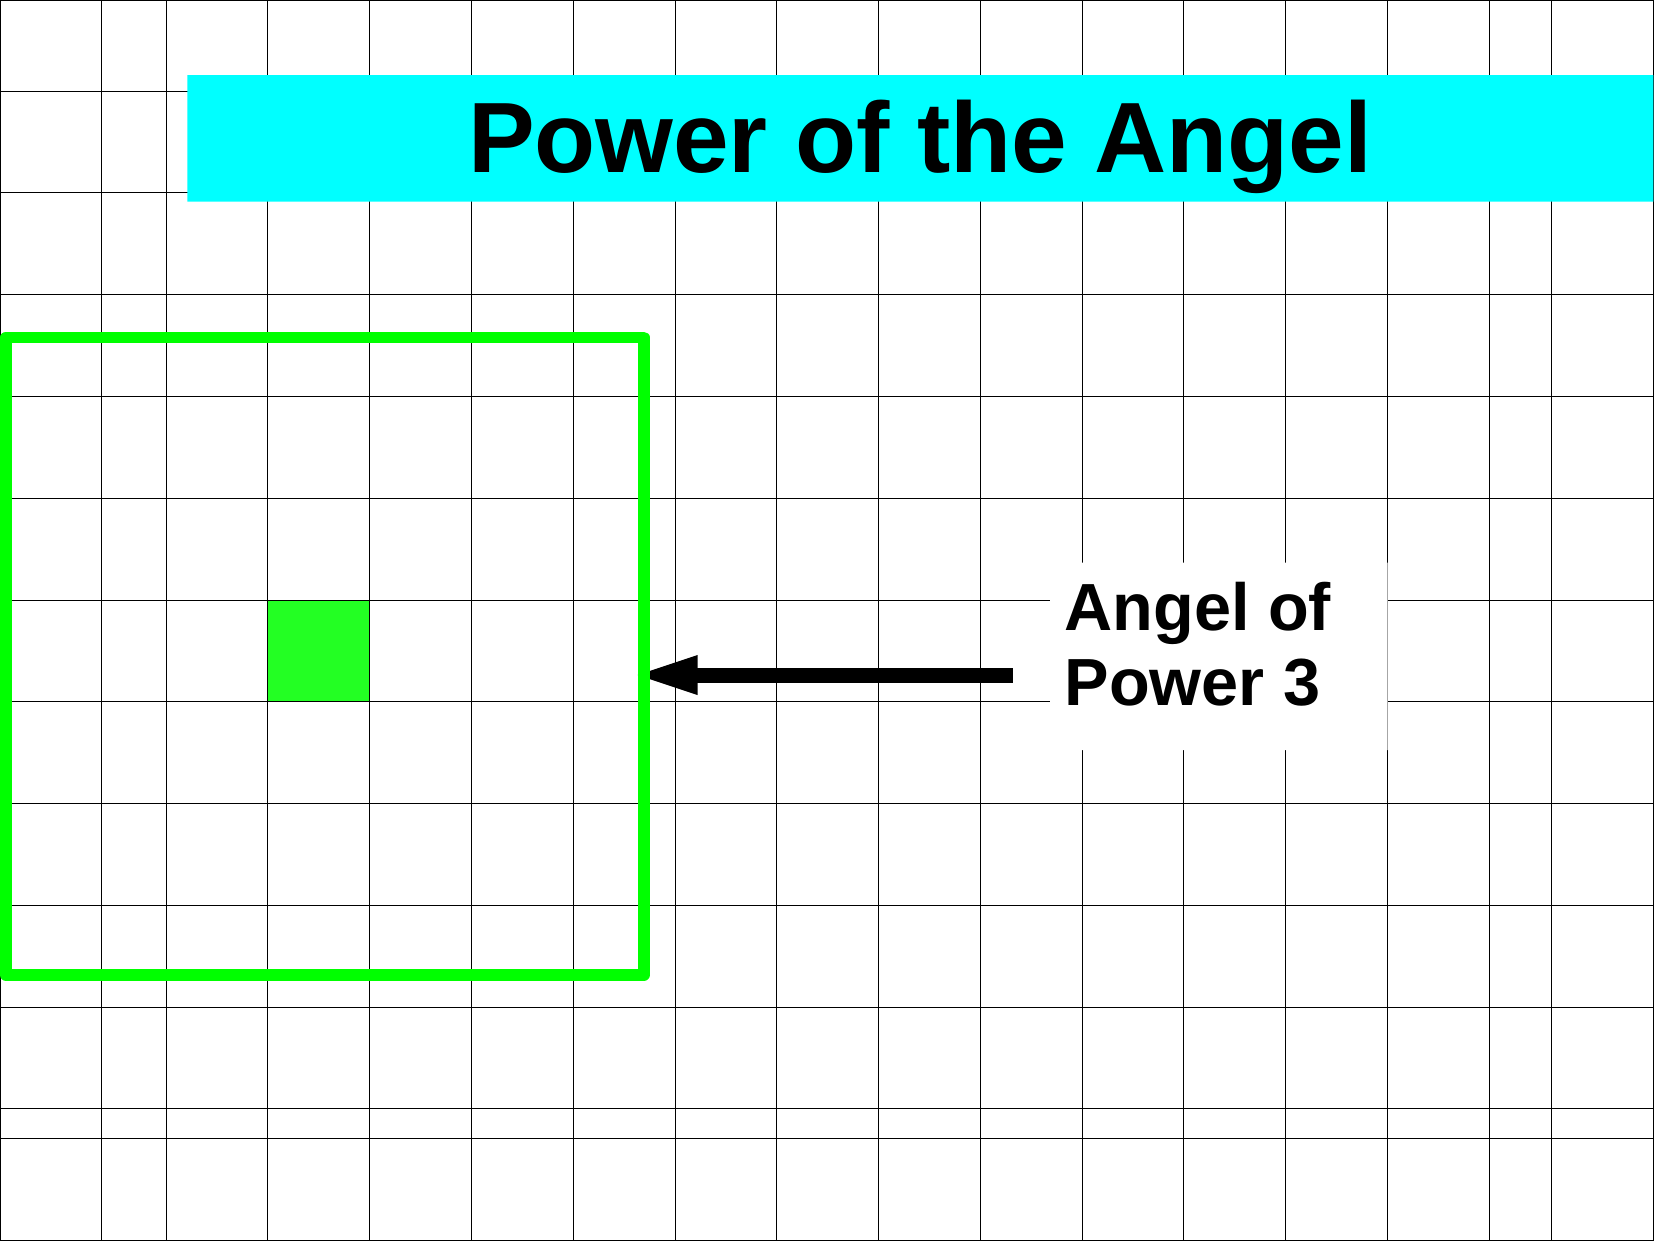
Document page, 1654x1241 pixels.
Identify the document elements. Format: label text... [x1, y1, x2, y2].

text_box [0, 0, 1654, 1241]
text_box Angel of Power 3 [1050, 562, 1388, 751]
text_box [12, 343, 638, 969]
text_box Power of the Angel [187, 75, 1654, 202]
